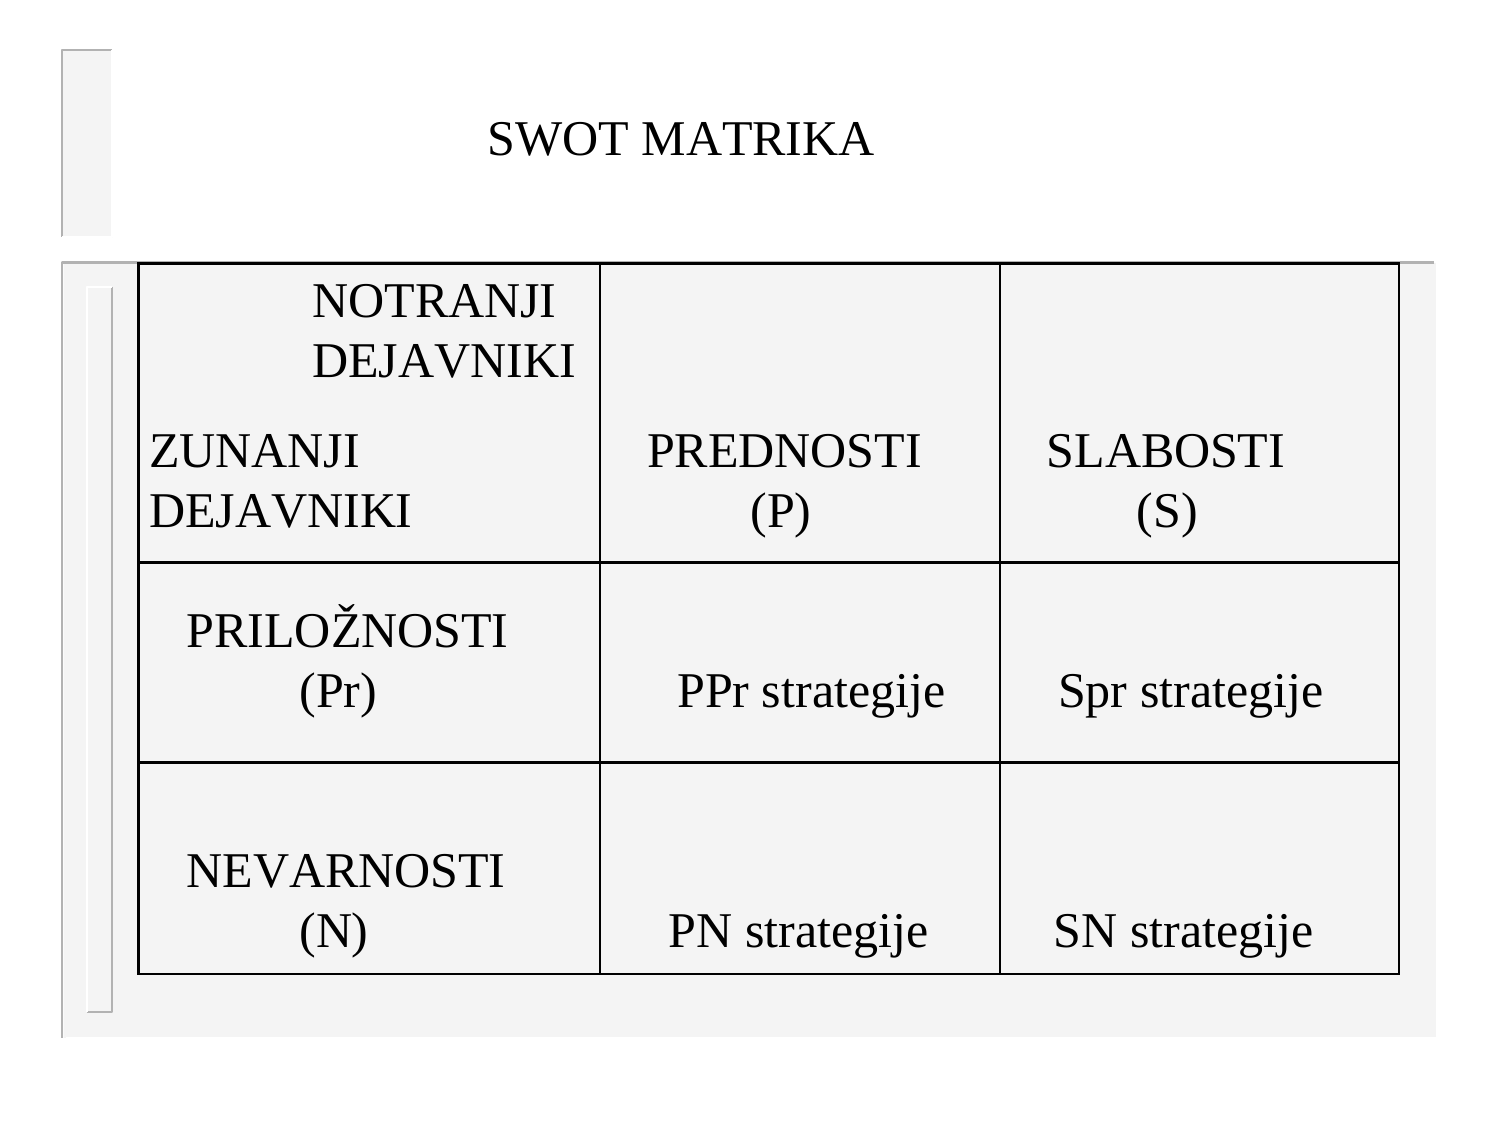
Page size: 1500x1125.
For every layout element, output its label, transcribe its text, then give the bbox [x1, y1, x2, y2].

text_box ZUNANJI PREDNOSTI SLABOSTI DEJAVNIKI (P) (S) PRILOŽNOSTI (Pr) PPr strategije Spr strategije NEVARNOSTI (N) PN strategije SN strategije [601, 564, 999, 761]
text_box ZUNANJI PREDNOSTI SLABOSTI DEJAVNIKI (P) (S) PRILOŽNOSTI (Pr) PPr strategije Spr strategije NEVARNOSTI (N) PN strategije SN strategije [601, 409, 999, 561]
text_box NOTRANJI DEJAVNIKI [297, 265, 592, 396]
text_box ZUNANJI PREDNOSTI SLABOSTI DEJAVNIKI (P) (S) PRILOŽNOSTI (Pr) PPr strategije Spr strategije NEVARNOSTI (N) PN strategije SN strategije [1001, 764, 1367, 966]
text_box SWOT MATRIKA [472, 97, 890, 173]
text_box ZUNANJI PREDNOSTI SLABOSTI DEJAVNIKI (P) (S) PRILOŽNOSTI (Pr) PPr strategije Spr strategije NEVARNOSTI (N) PN strategije SN strategije [601, 764, 999, 966]
text_box ZUNANJI PREDNOSTI SLABOSTI DEJAVNIKI (P) (S) PRILOŽNOSTI (Pr) PPr strategije Spr strategije NEVARNOSTI (N) PN strategije SN strategije [1001, 564, 1367, 761]
text_box ZUNANJI PREDNOSTI SLABOSTI DEJAVNIKI (P) (S) PRILOŽNOSTI (Pr) PPr strategije Spr strategije NEVARNOSTI (N) PN strategije SN strategije [140, 764, 599, 966]
text_box ZUNANJI PREDNOSTI SLABOSTI DEJAVNIKI (P) (S) PRILOŽNOSTI (Pr) PPr strategije Spr strategije NEVARNOSTI (N) PN strategije SN strategije [1001, 409, 1367, 561]
text_box ZUNANJI PREDNOSTI SLABOSTI DEJAVNIKI (P) (S) PRILOŽNOSTI (Pr) PPr strategije Spr strategije NEVARNOSTI (N) PN strategije SN strategije [140, 409, 599, 561]
text_box ZUNANJI PREDNOSTI SLABOSTI DEJAVNIKI (P) (S) PRILOŽNOSTI (Pr) PPr strategije Spr strategije NEVARNOSTI (N) PN strategije SN strategije [140, 564, 599, 761]
